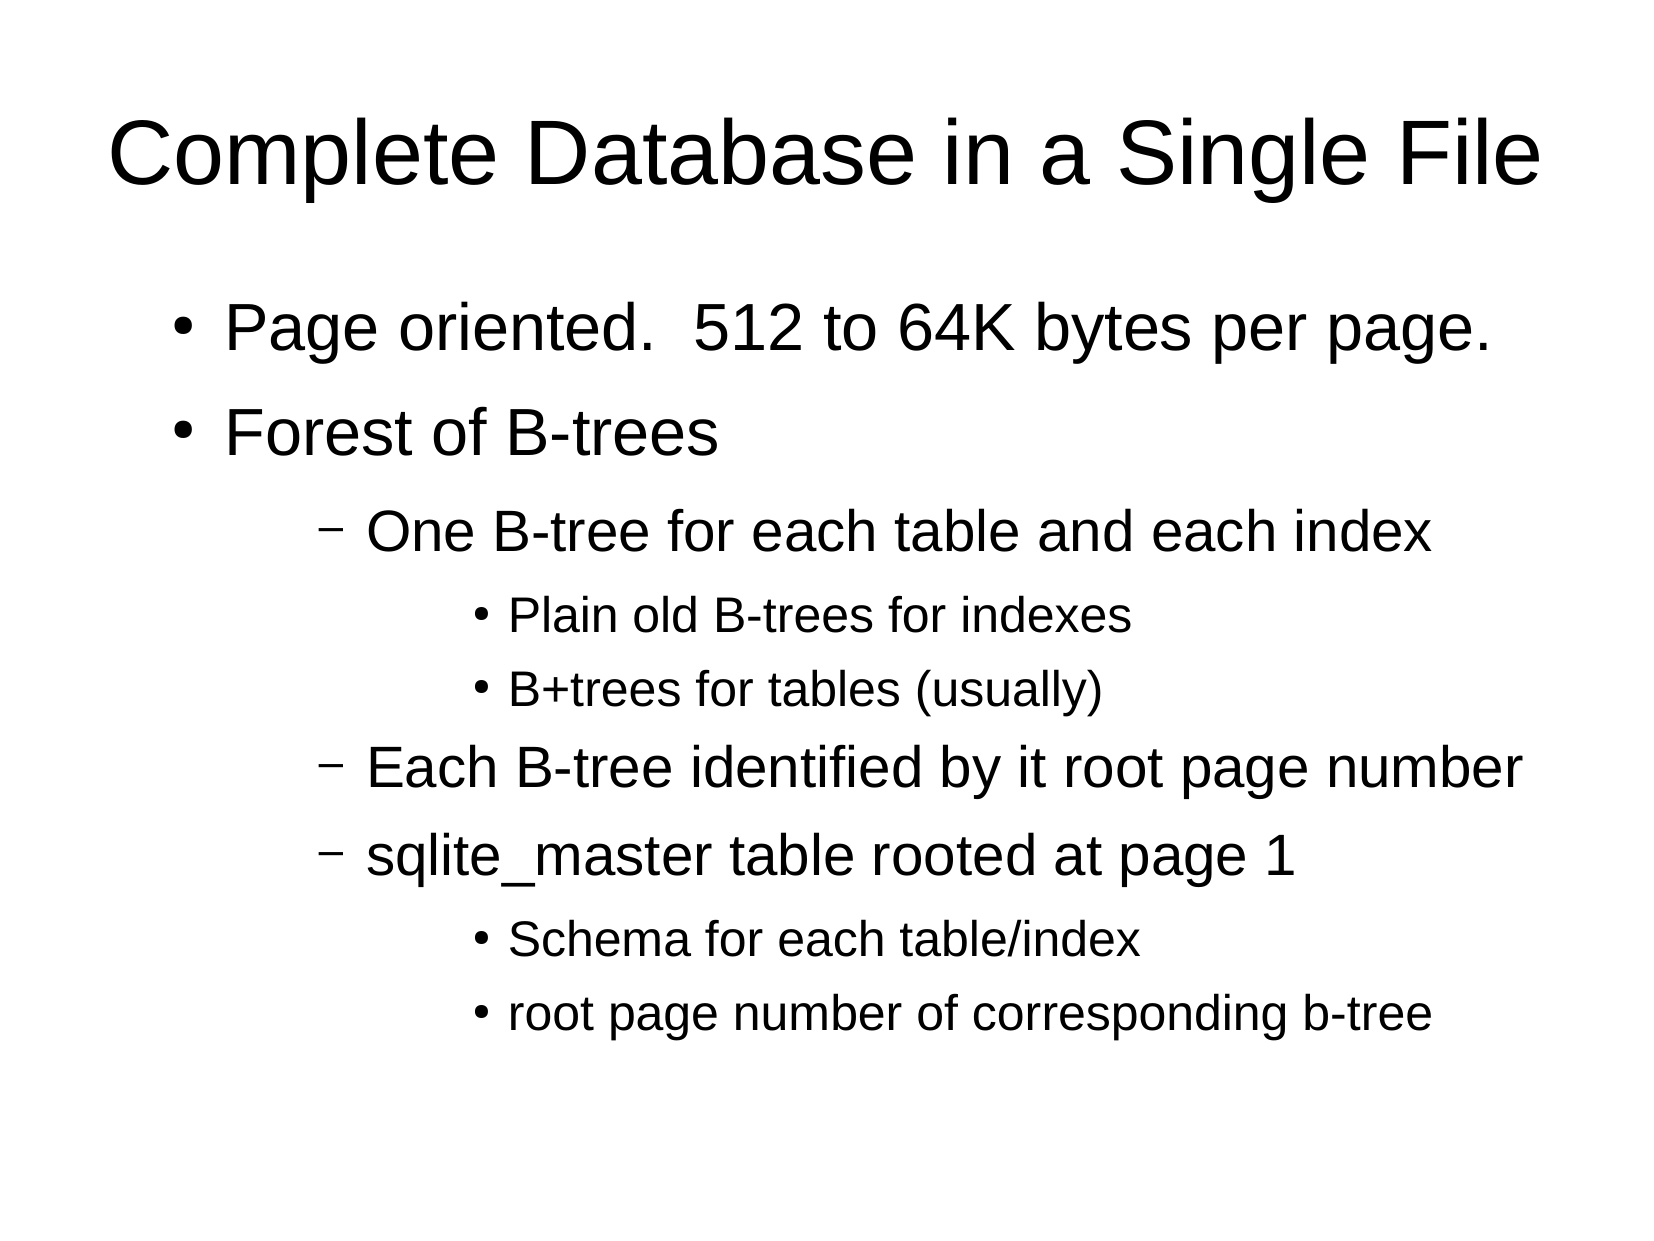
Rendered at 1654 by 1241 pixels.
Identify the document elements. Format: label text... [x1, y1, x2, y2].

title Complete Database in a Single File [82, 49, 1571, 257]
list Page oriented. 512 to 64K bytes per page. Forest of B-trees One B-tree for each table and each index Plain old B-trees for indexes B+trees for tables (usually) Each B-tree identified by it root page number sqlite_master table rooted at page 1 Schema for each table/index root page number of corresponding b-tree [82, 290, 1571, 1058]
